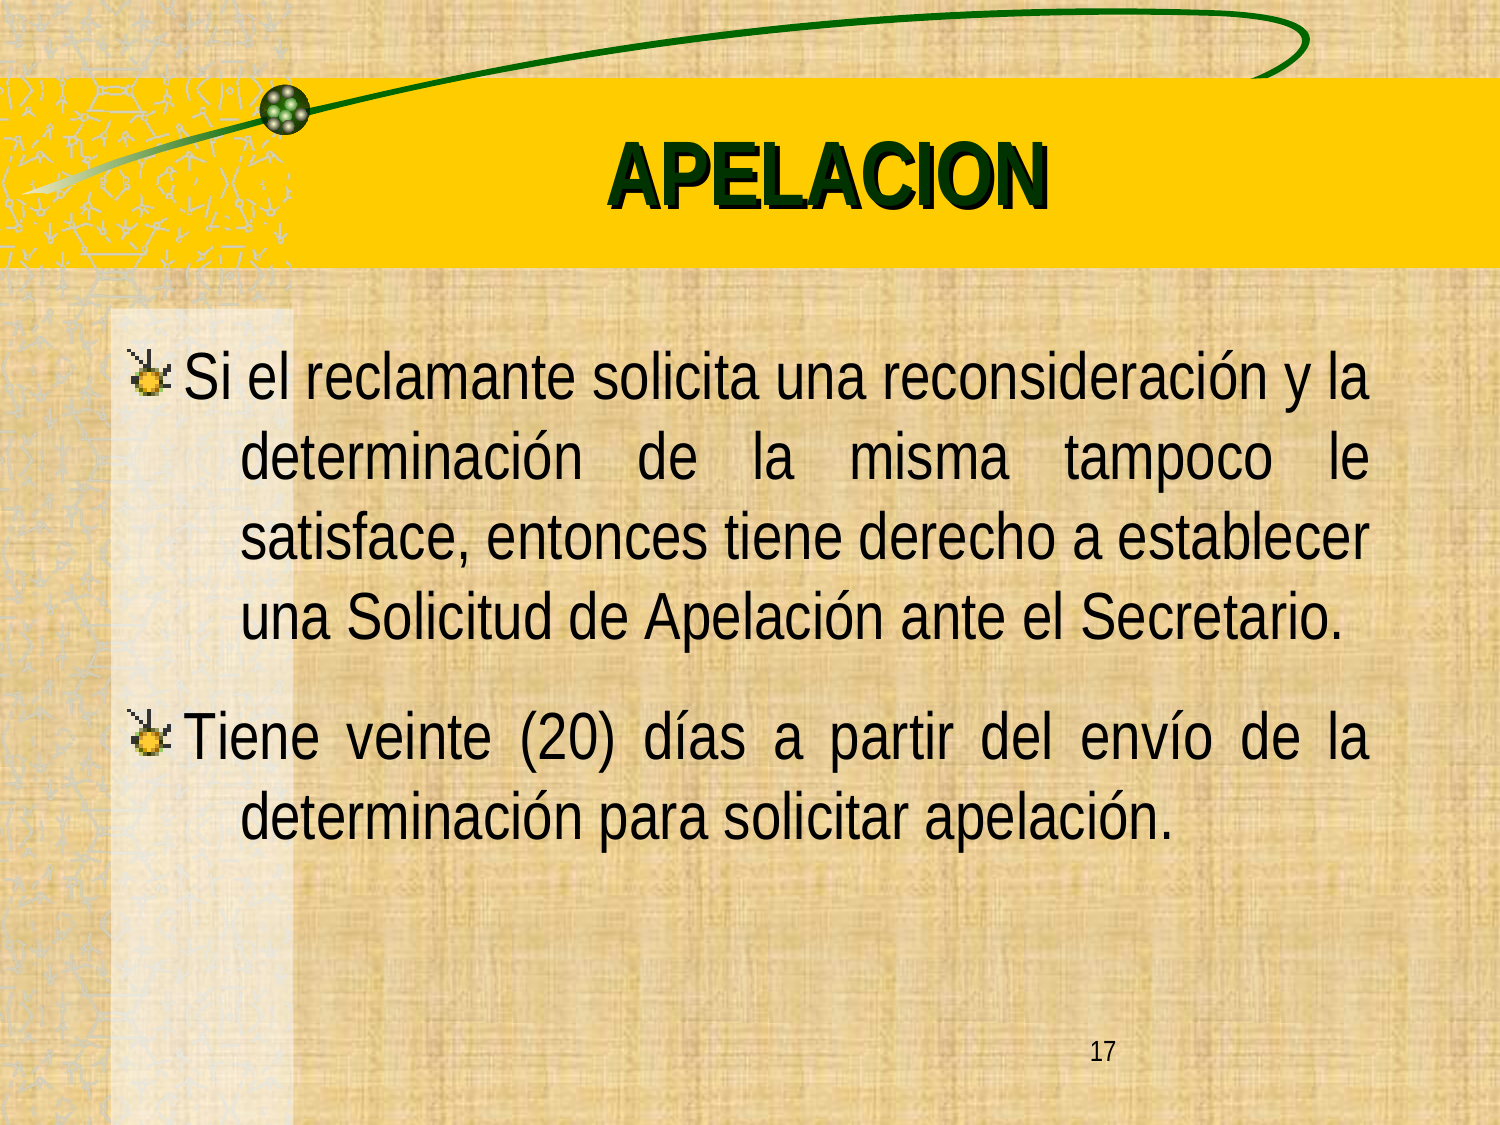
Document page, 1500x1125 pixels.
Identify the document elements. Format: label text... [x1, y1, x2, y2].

text_box [1074, 1025, 1388, 1101]
list Si el reclamante solicita una reconsideración y la determinación de la misma tampoco le satisface, entonces tiene derecho a establecer una Solicitud de Apelación ante el Secretario. Tiene veinte (20) días a partir del envío de la determinación para solicitar apelación. [112, 324, 1388, 1000]
title APELACION [189, 75, 1465, 263]
